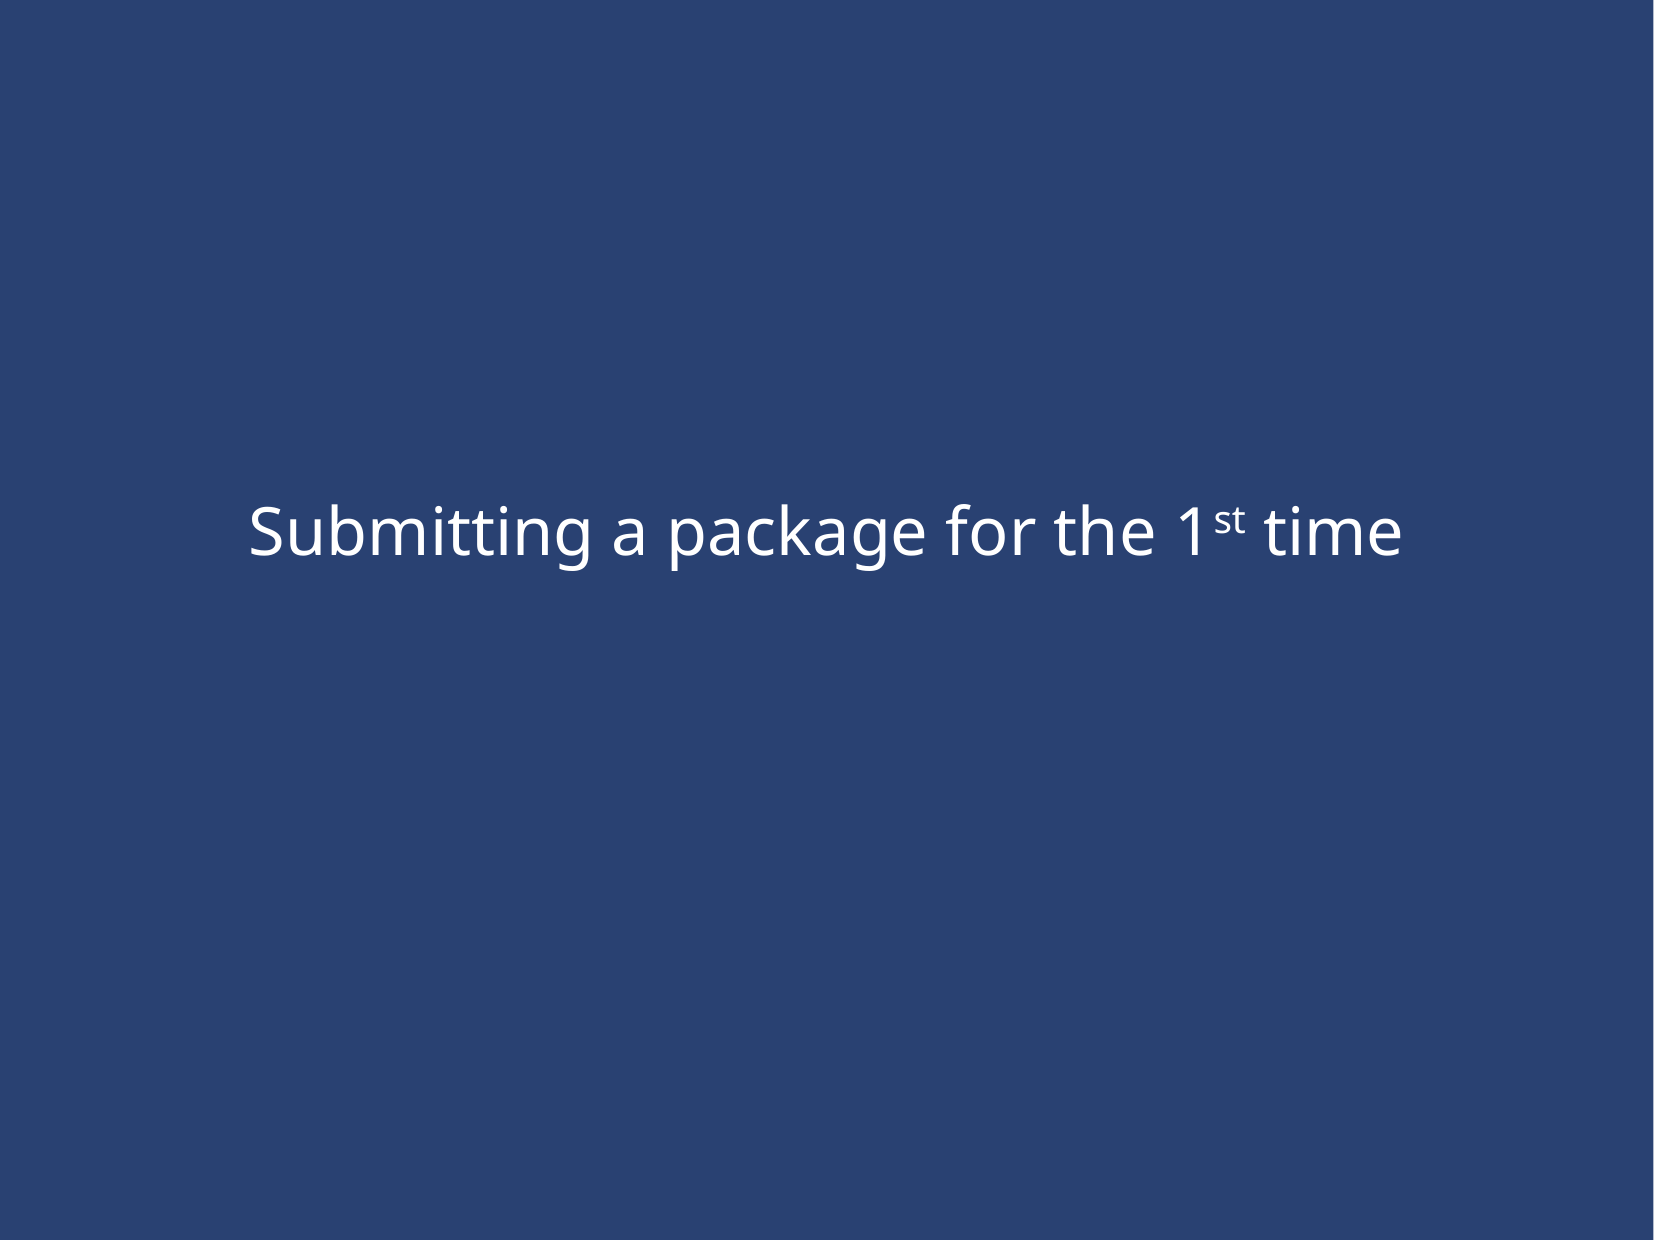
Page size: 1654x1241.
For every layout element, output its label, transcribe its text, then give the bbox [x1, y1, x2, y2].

subtitle Submitting a package for the 1st time [82, 49, 1571, 1109]
